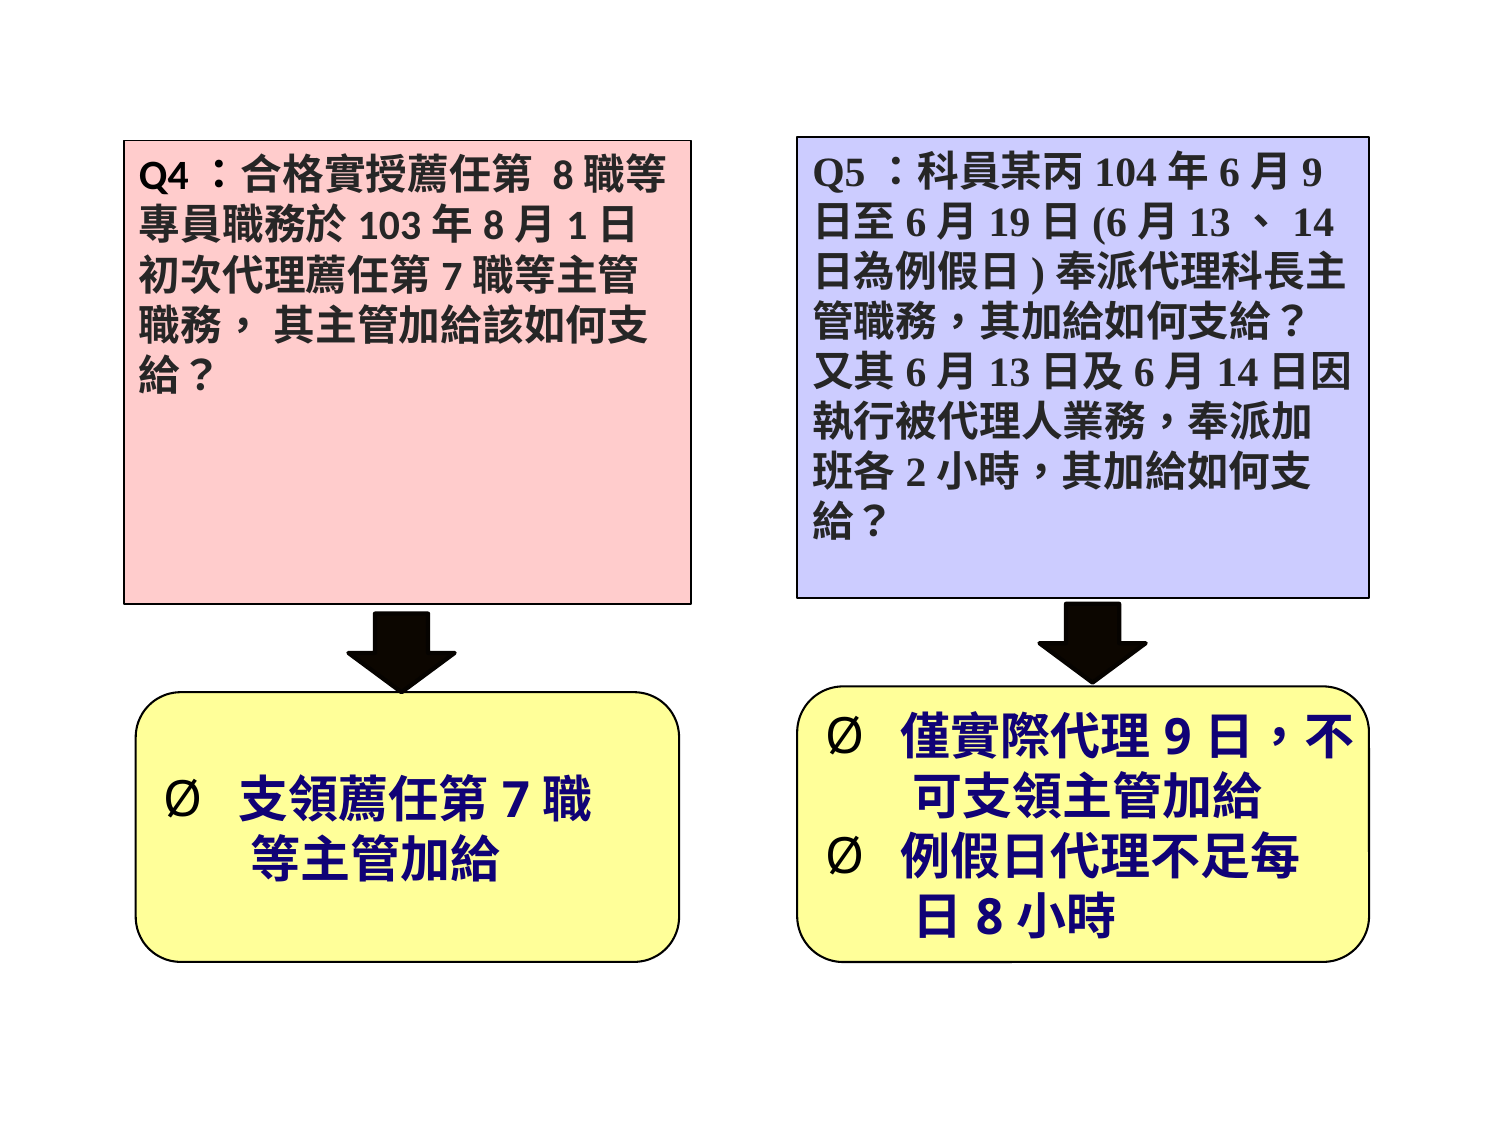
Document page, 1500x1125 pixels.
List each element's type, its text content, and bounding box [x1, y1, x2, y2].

text_box [1039, 603, 1146, 683]
text_box 支領薦任第7職 等主管加給 [135, 692, 680, 962]
list Q4：合格實授薦任第 8職等專員職務於103年8月1日初次代理薦任第7職等主管職務， 其主管加給該如何支給？ [123, 140, 691, 604]
text_box Q5：科員某丙104年6月9日至6月19日(6月13、14日為例假日)奉派代理科長主管職務，其加給如何支給？又其6月13日及6月14日因執行被代理人業務，奉派加班各2小時，其加給如何支給？ [797, 137, 1370, 598]
text_box [348, 613, 455, 693]
text_box 僅實際代理9日，不 可支領主管加給 例假日代理不足每 日8小時 [797, 686, 1370, 963]
